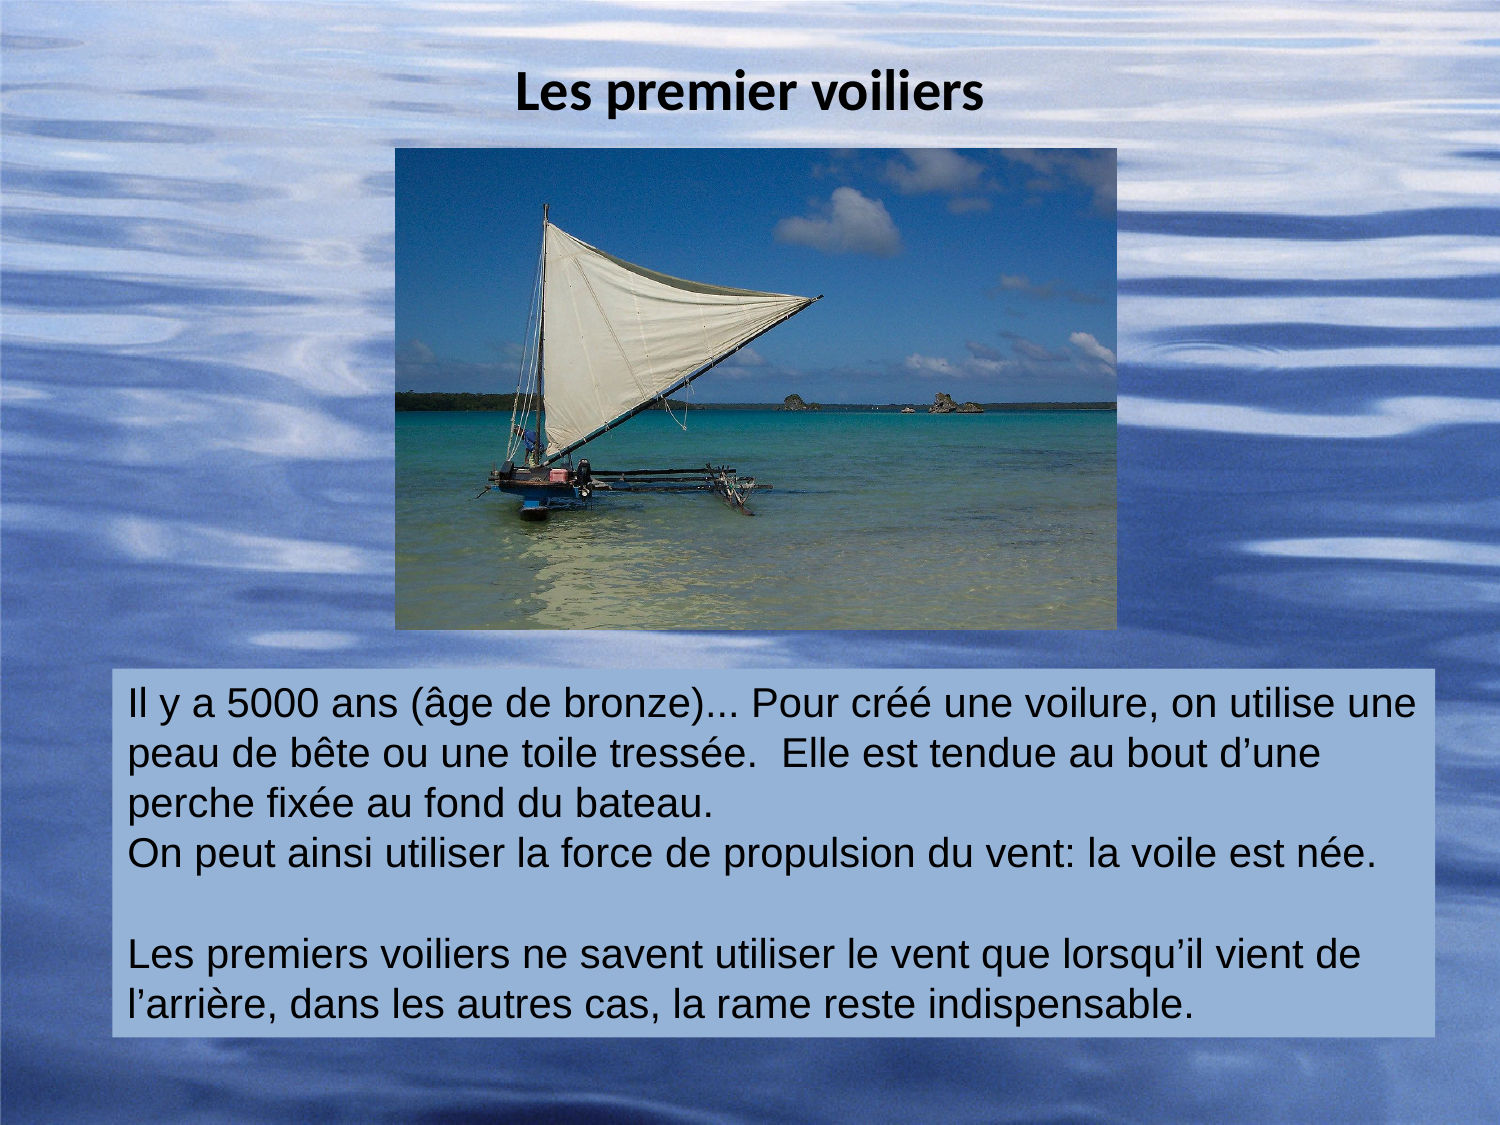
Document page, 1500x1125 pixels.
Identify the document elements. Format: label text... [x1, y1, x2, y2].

title Les premier voiliers [75, 45, 1426, 126]
text_box Il y a 5000 ans (âge de bronze)... Pour créé une voilure, on utilise une peau de bête ou une toile tressée. Elle est tendue au bout d’une perche fixée au fond du bateau. On peut ainsi utiliser la force de propulsion du vent: la voile est née. Les premiers voiliers ne savent utiliser le vent que lorsqu’il vient de l’arrière, dans les autres cas, la rame reste indispensable. [112, 668, 1436, 1038]
picture [0, 0, 1500, 1125]
